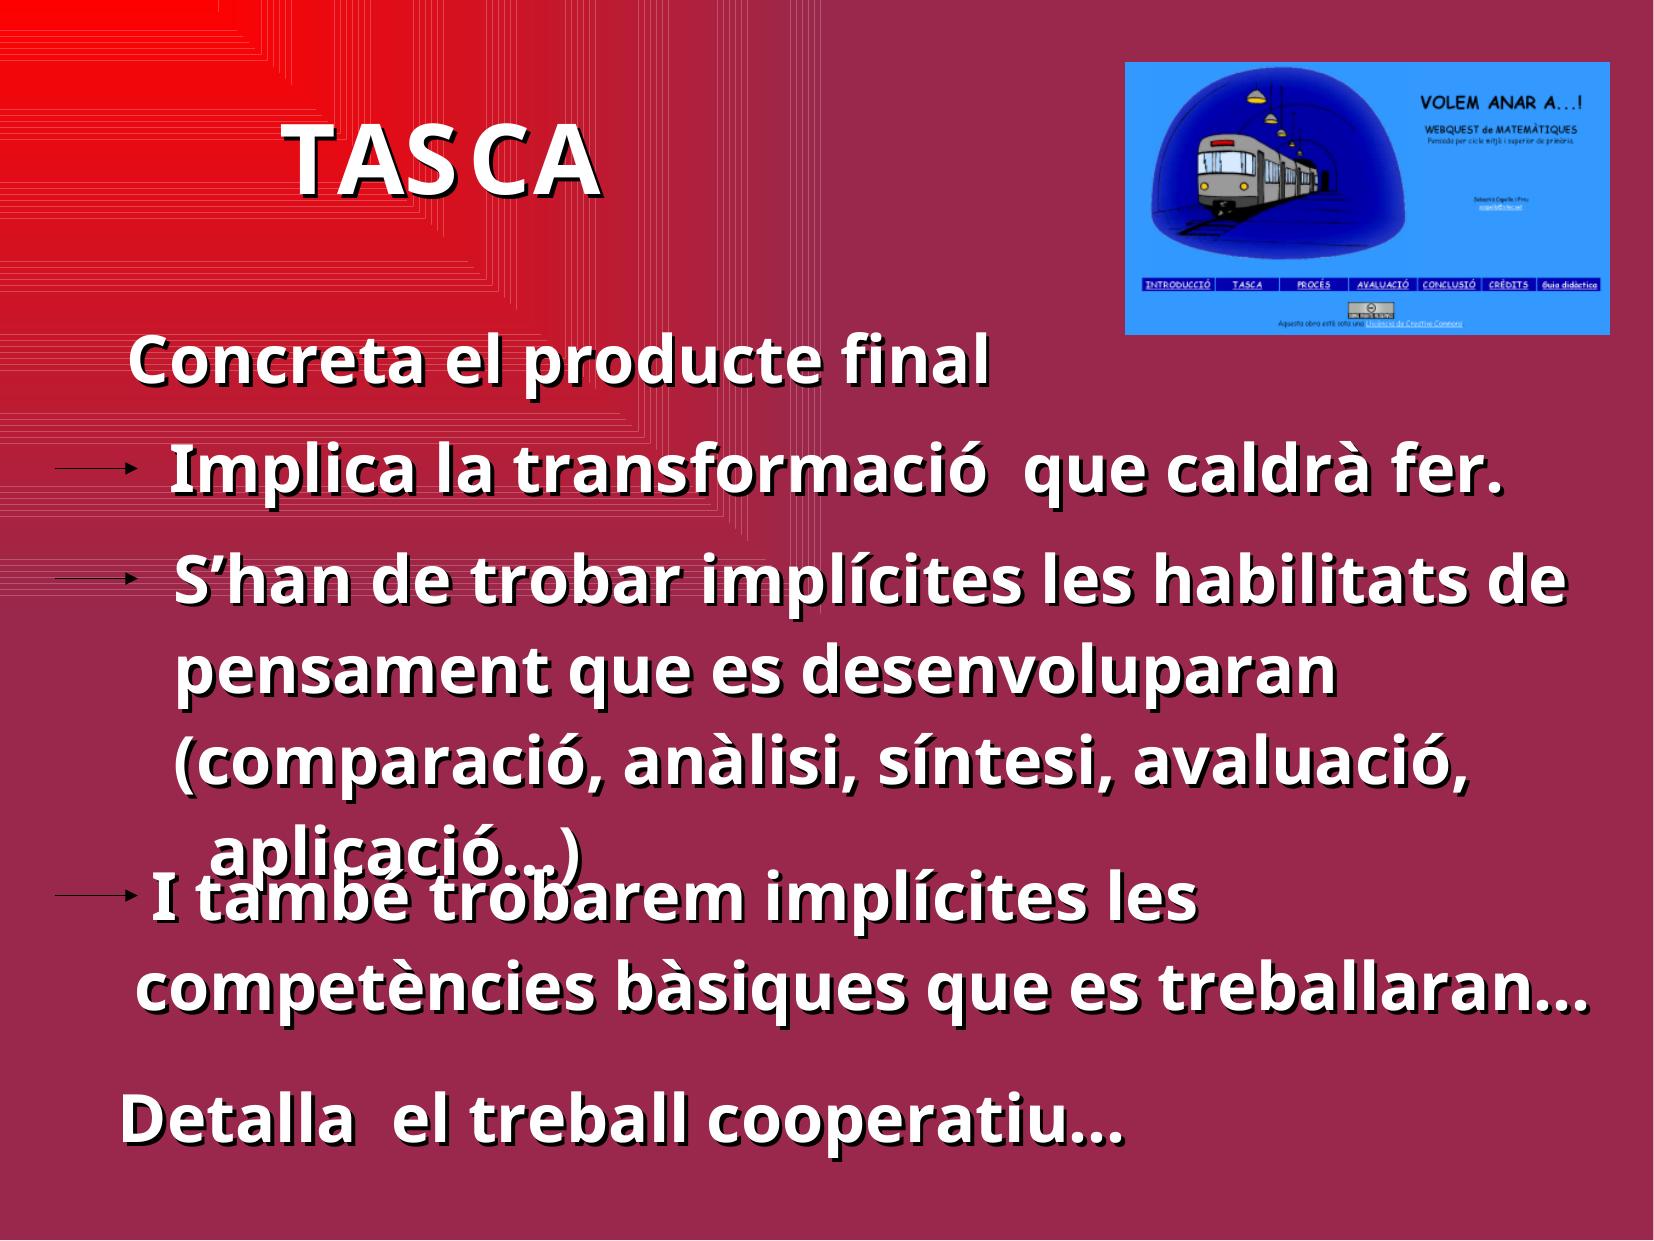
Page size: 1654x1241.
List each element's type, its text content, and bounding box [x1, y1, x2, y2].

text_box Detalla el treball cooperatiu… [101, 1062, 1144, 1171]
picture [1125, 62, 1610, 335]
text_box S’han de trobar implícites les habilitats de pensament que es desenvoluparan (comparació, anàlisi, síntesi, avaluació, aplicació...) [157, 523, 1604, 840]
text_box Concreta el producte final [110, 303, 1009, 412]
text_box Implica la transformació que caldrà fer. [152, 413, 1543, 521]
text_box I també trobarem implícites les competències bàsiques que es treballaran… [118, 840, 1625, 1039]
picture [262, 87, 626, 227]
